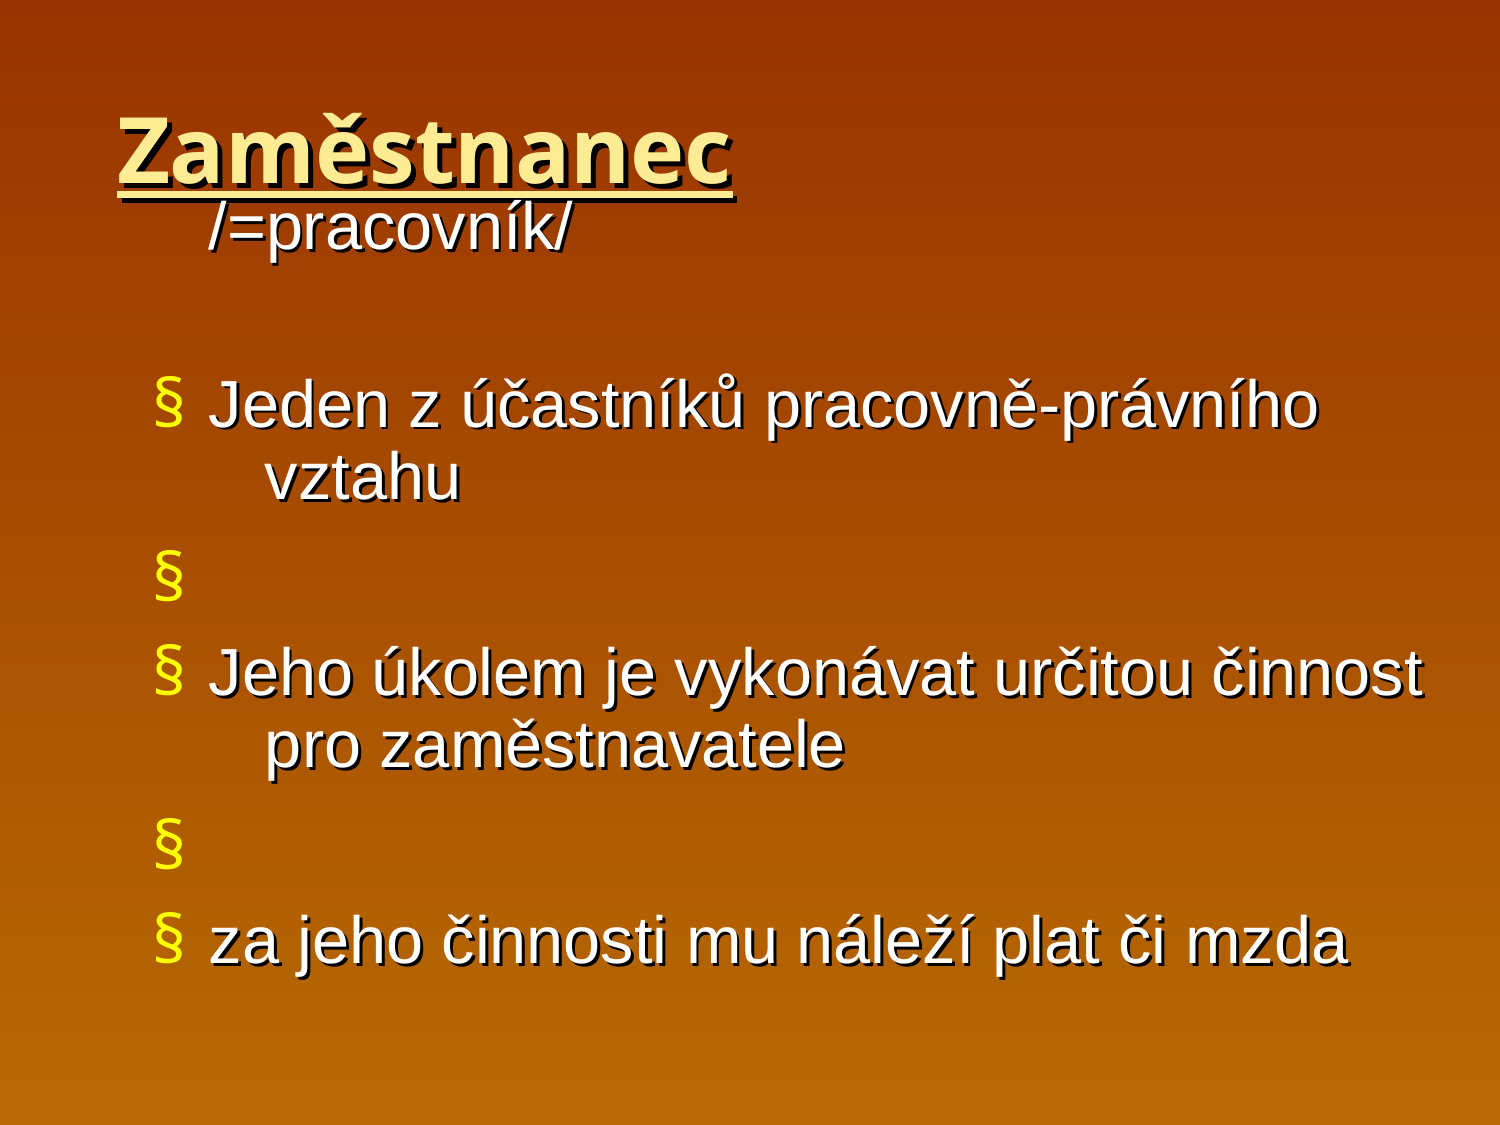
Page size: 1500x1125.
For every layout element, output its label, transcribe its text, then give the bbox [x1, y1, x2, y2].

title Zaměstnanec [102, 46, 1432, 249]
list /=pracovník/ Jeden z účastníků pracovně-právního vztahu Jeho úkolem je vykonávat určitou činnost pro zaměstnavatele za jeho činnosti mu náleží plat či mzda [137, 184, 1452, 1000]
